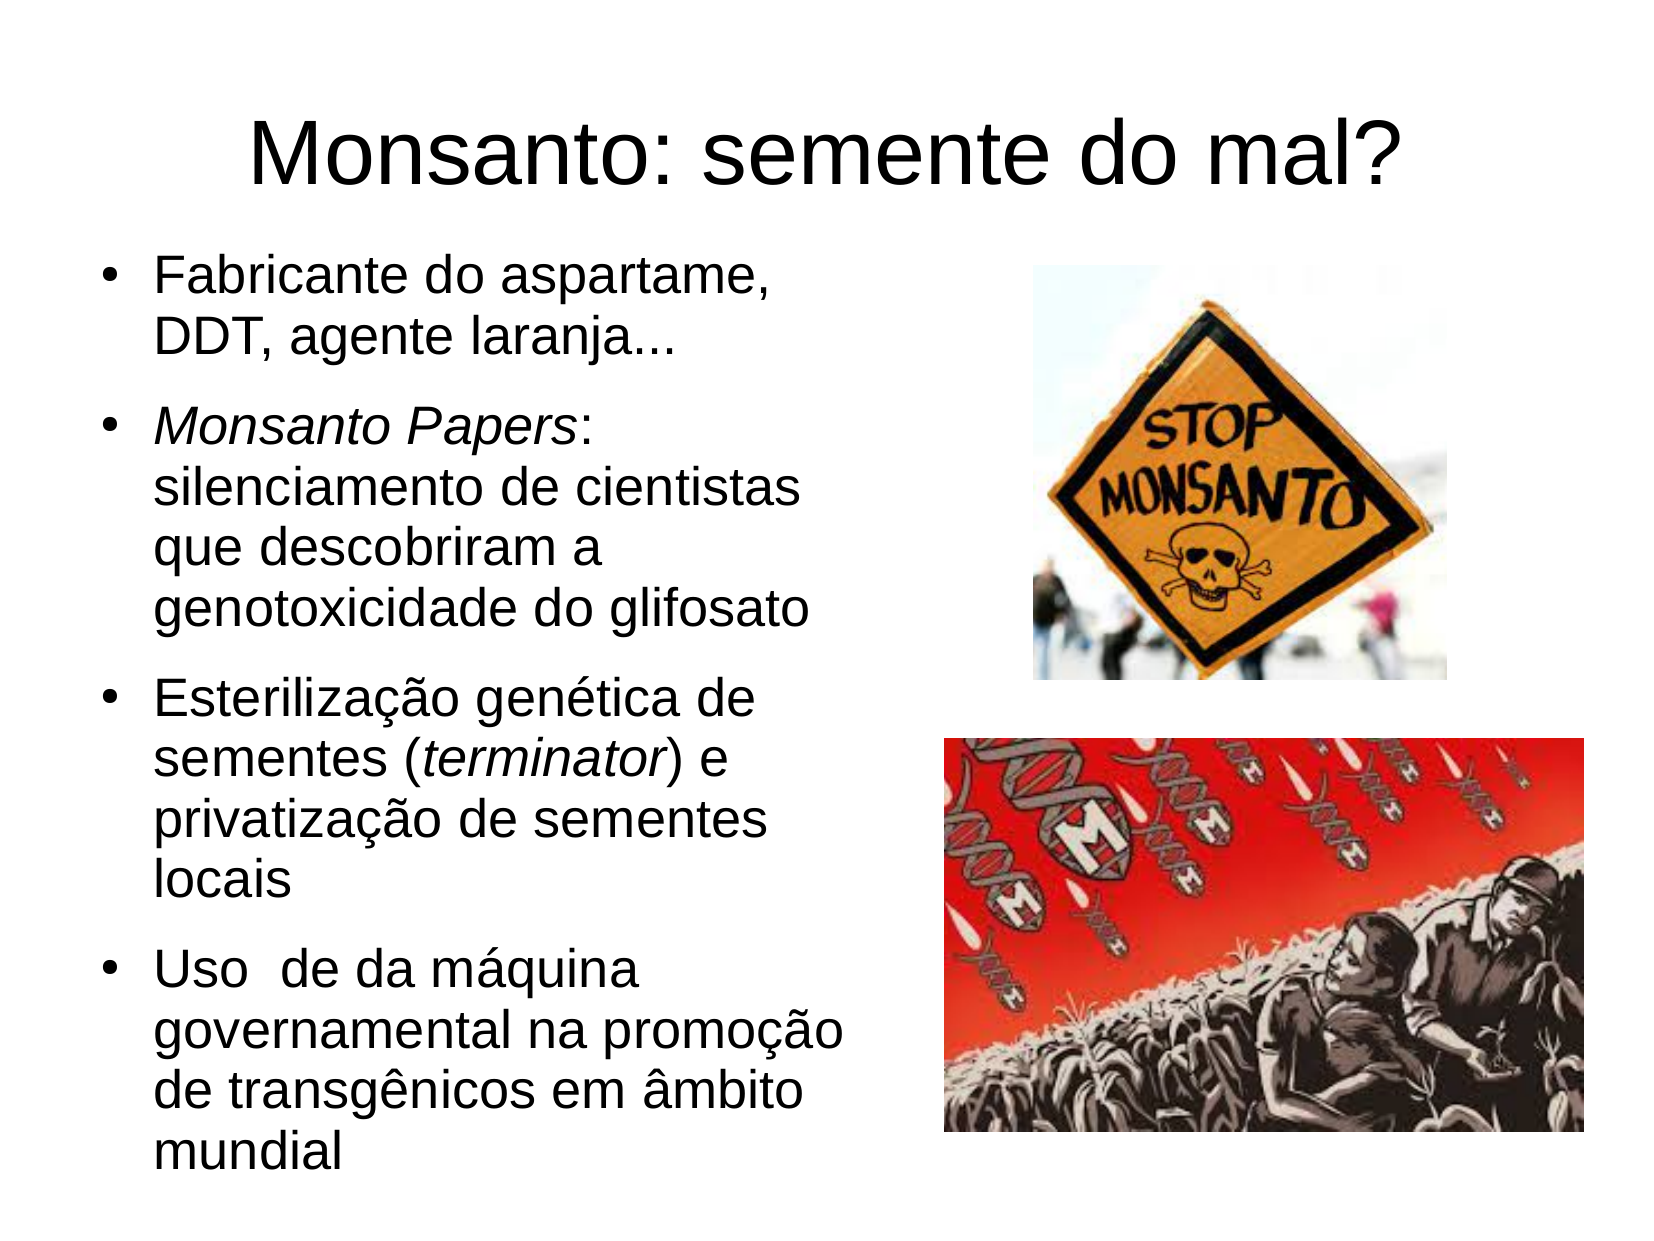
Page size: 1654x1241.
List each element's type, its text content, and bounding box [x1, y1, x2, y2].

title Monsanto: semente do mal? [82, 49, 1571, 257]
picture [944, 738, 1584, 1132]
list Fabricante do aspartame, DDT, agente laranja... Monsanto Papers: silenciamento de cientistas que descobriram a genotoxicidade do glifosato Esterilização genética de sementes (terminator) e privatização de sementes locais Uso de da máquina governamental na promoção de transgênicos em âmbito mundial [82, 245, 857, 1182]
picture [1033, 265, 1447, 680]
